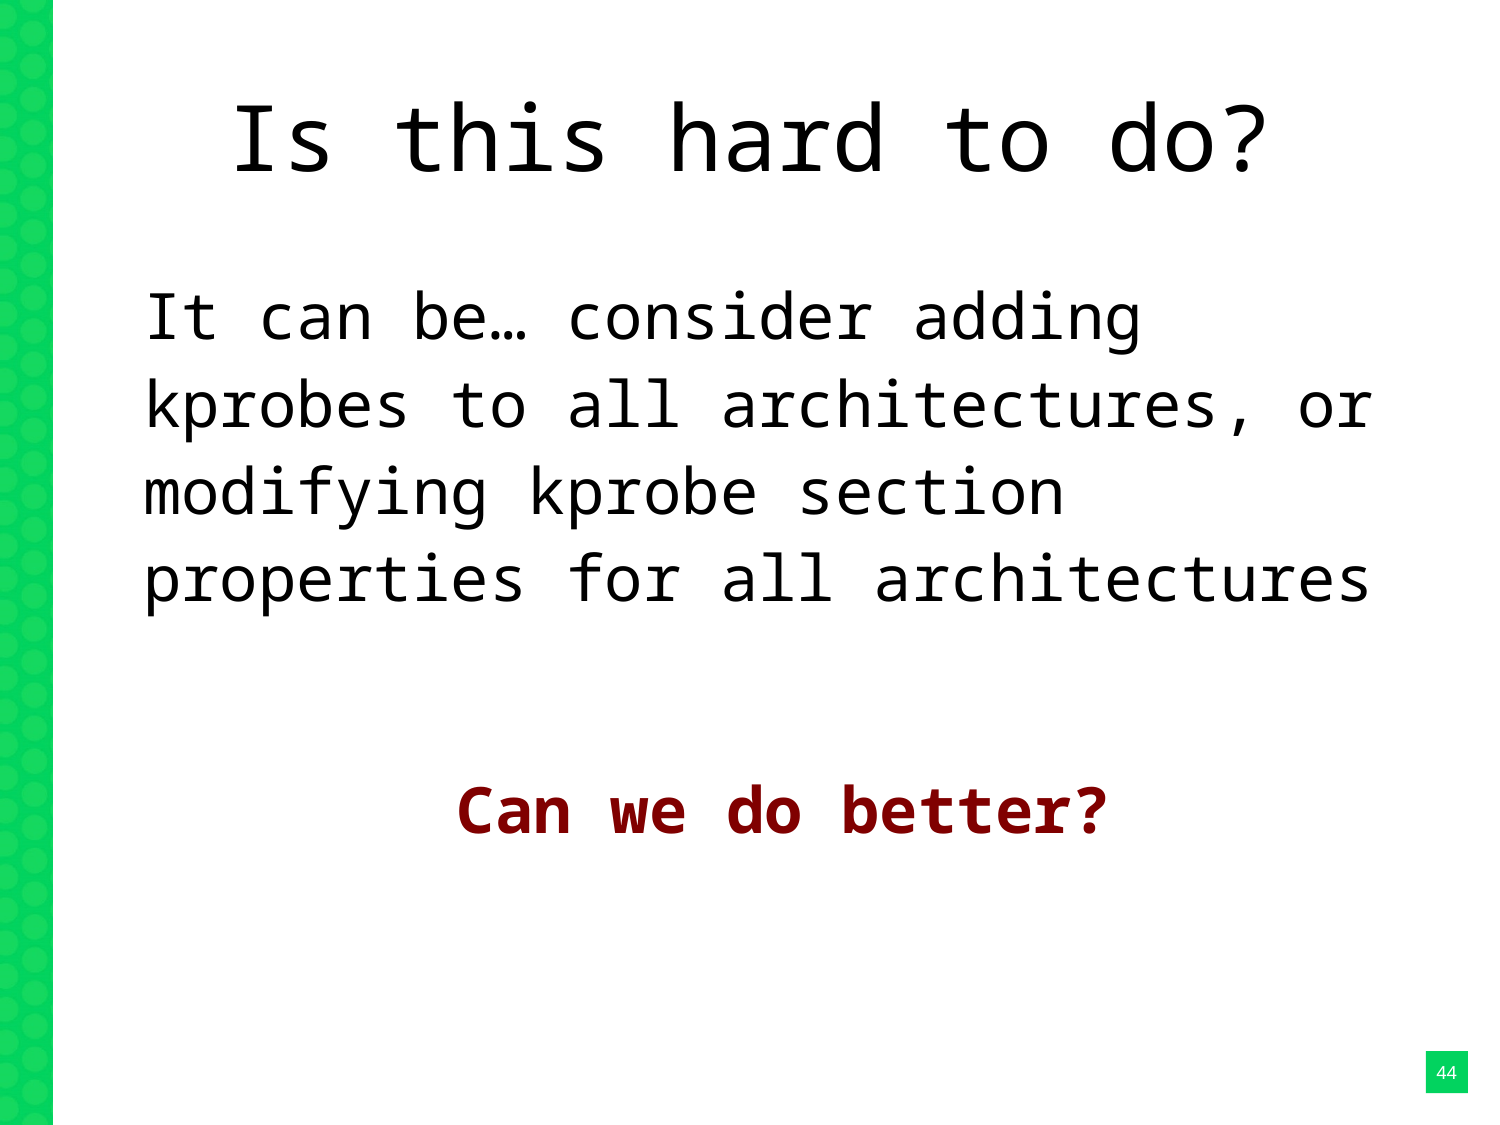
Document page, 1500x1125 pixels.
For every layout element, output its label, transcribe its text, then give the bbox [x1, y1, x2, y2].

text_box <number> [1425, 1051, 1468, 1094]
list It can be… consider adding kprobes to all architectures, or modifying kprobe section properties for all architectures Can we do better? [75, 271, 1426, 924]
title Is this hard to do? [75, 42, 1426, 229]
picture [0, 0, 53, 1125]
